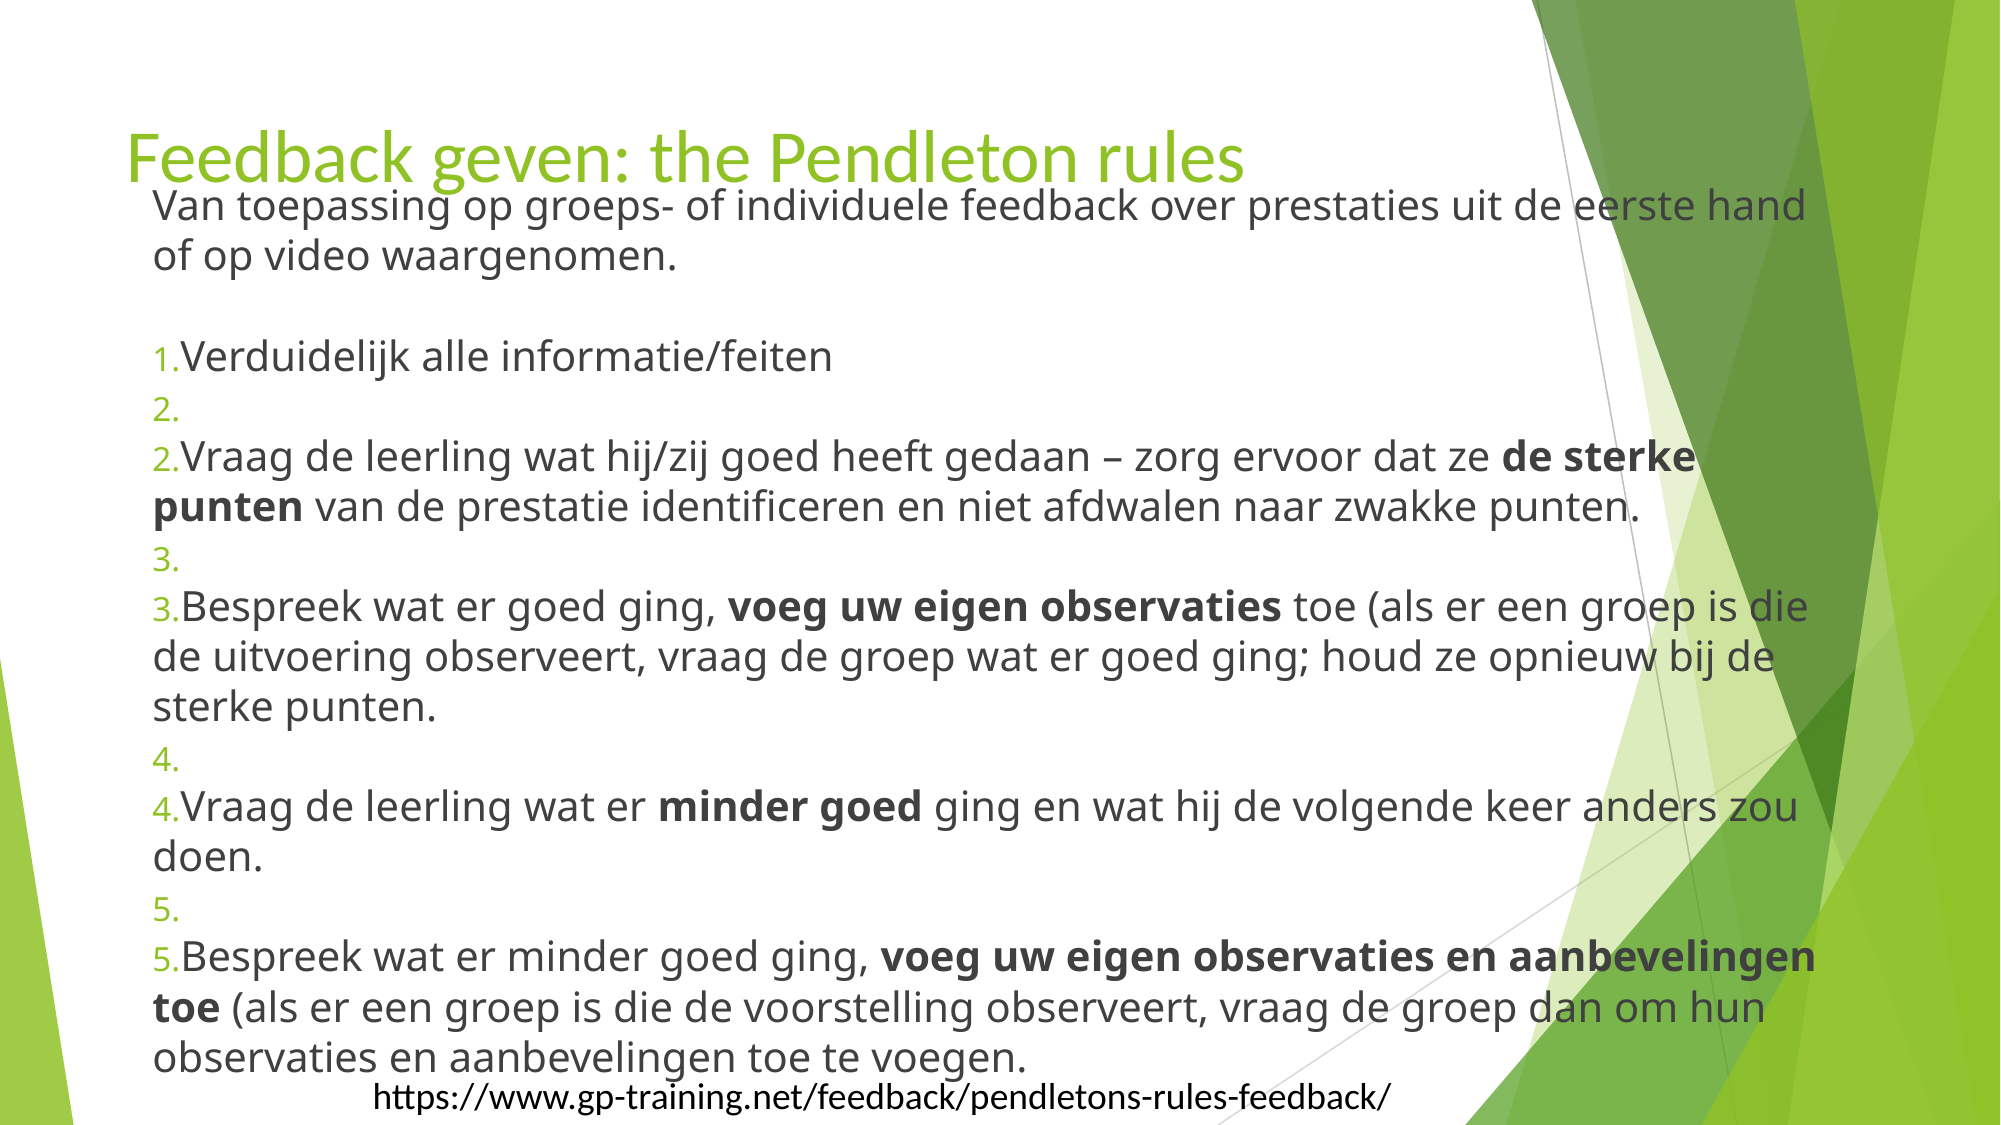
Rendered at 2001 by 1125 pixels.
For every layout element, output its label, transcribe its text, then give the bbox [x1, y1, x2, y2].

title Feedback geven: the Pendleton rules [111, 99, 1522, 317]
list Van toepassing op groeps- of individuele feedback over prestaties uit de eerste hand of op video waargenomen. Verduidelijk alle informatie/feiten Vraag de leerling wat hij/zij goed heeft gedaan – zorg ervoor dat ze de sterke punten van de prestatie identificeren en niet afdwalen naar zwakke punten. Bespreek wat er goed ging, voeg uw eigen observaties toe (als er een groep is die de uitvoering observeert, vraag de groep wat er goed ging; houd ze opnieuw bij de sterke punten. Vraag de leerling wat er minder goed ging en wat hij de volgende keer anders zou doen. Bespreek wat er minder goed ging, voeg uw eigen observaties en aanbevelingen toe (als er een groep is die de voorstelling observeert, vraag de groep dan om hun observaties en aanbevelingen toe te voegen. [137, 217, 1863, 1091]
text_box https://www.gp-training.net/feedback/pendletons-rules-feedback/ [357, 1064, 1465, 1125]
